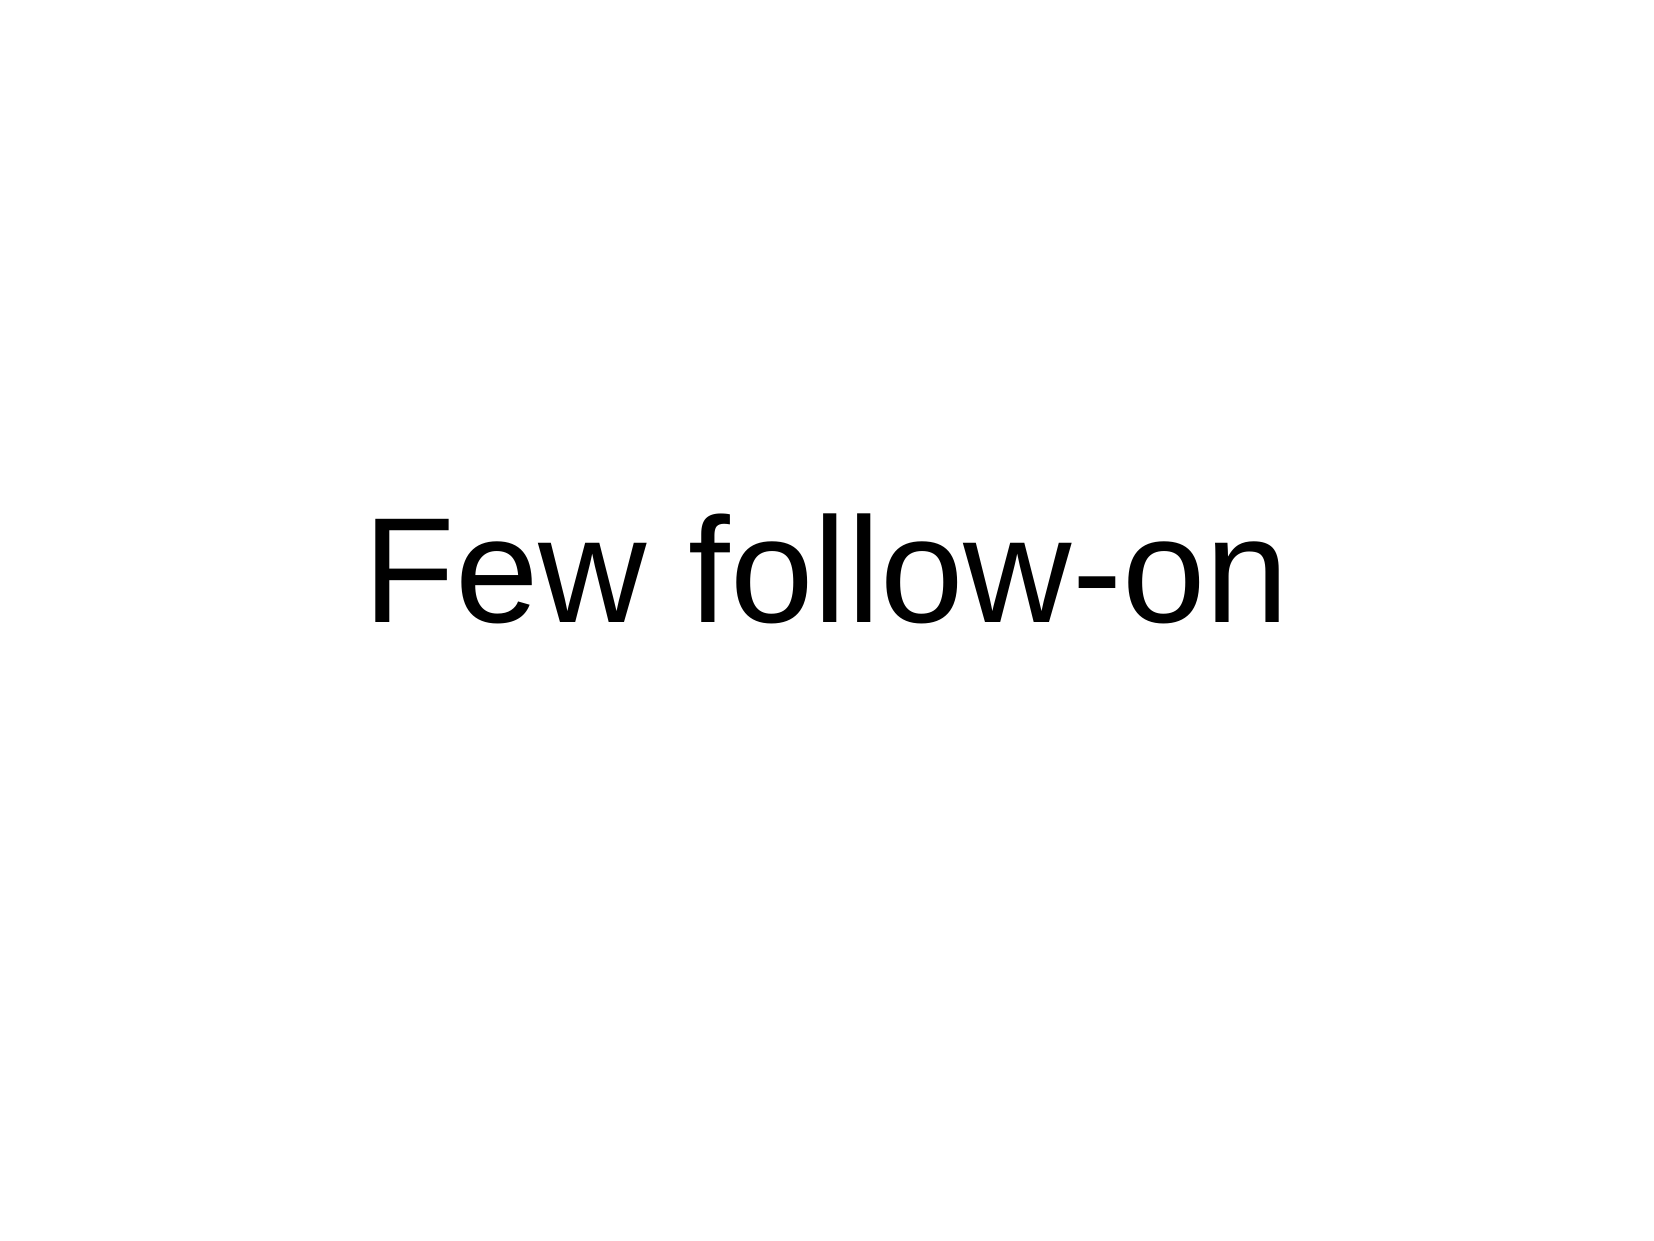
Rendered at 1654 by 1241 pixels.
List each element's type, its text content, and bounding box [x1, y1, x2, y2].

title Few follow-on [82, 56, 1571, 1086]
